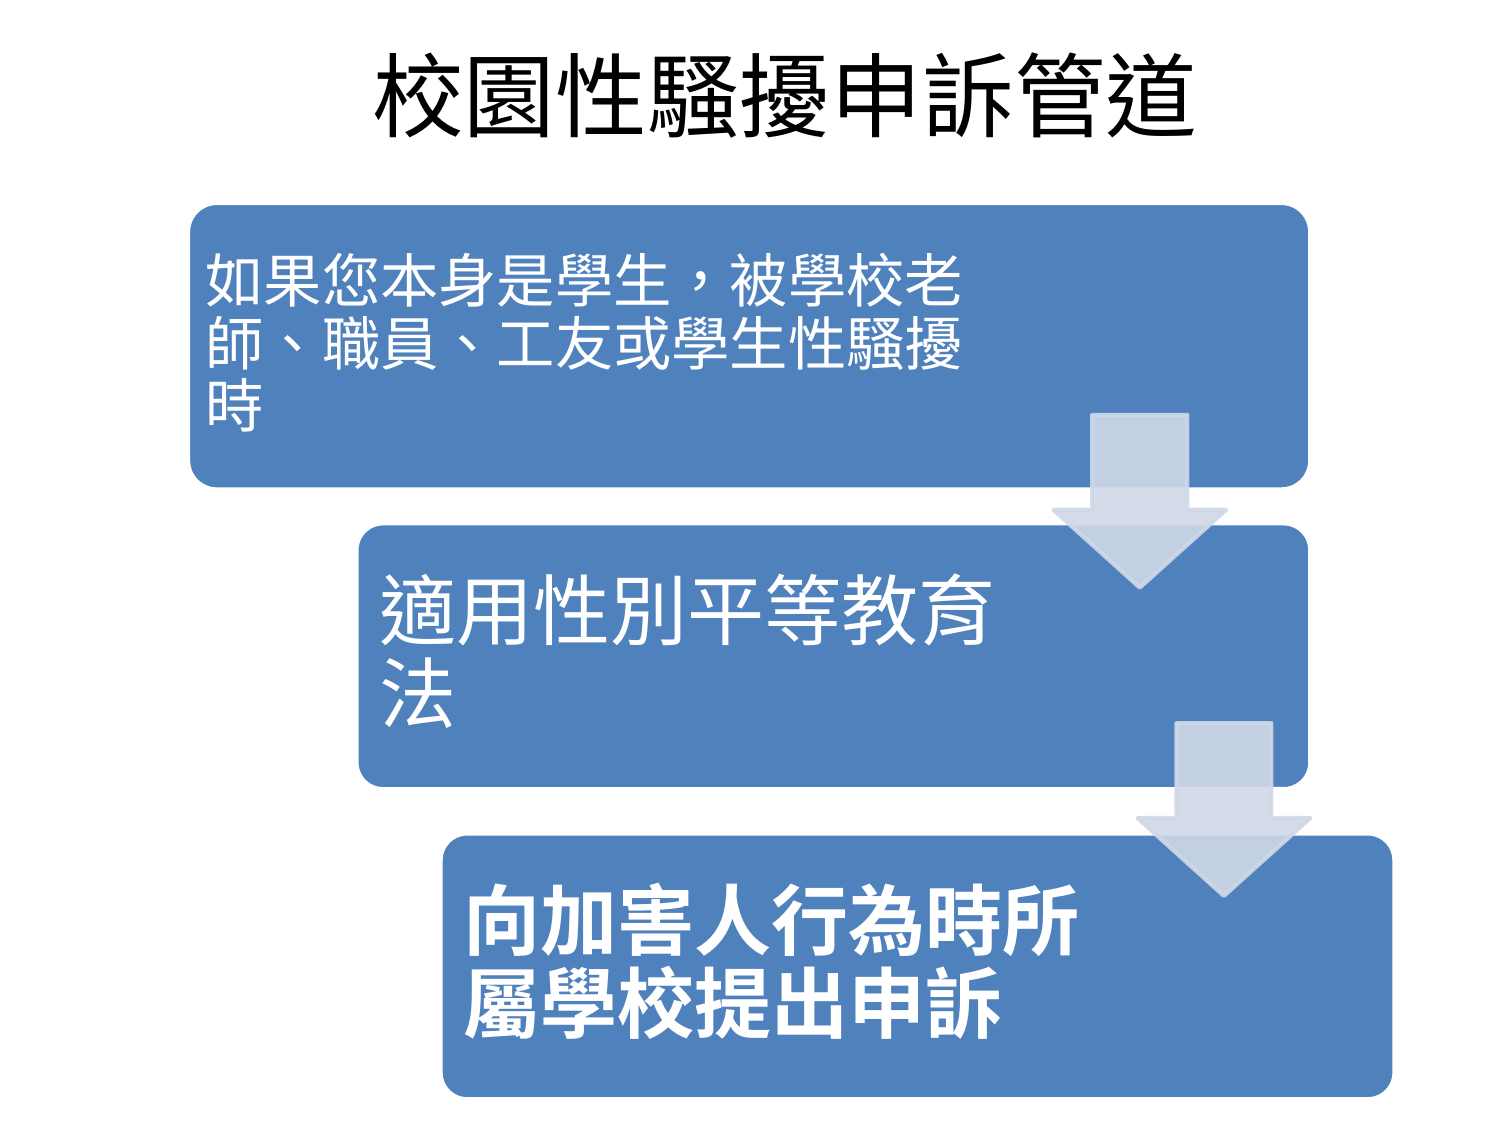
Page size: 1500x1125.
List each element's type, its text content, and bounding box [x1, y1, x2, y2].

text_box 如果您本身是學生，被學校老師、職員、工友或學生性騷擾時 [188, 202, 1311, 490]
text_box [1137, 723, 1311, 896]
title 校園性騷擾申訴管道 [147, 0, 1423, 188]
text_box 適用性別平等教育法 [356, 523, 1311, 790]
text_box 向加害人行為時所屬學校提出申訴 [440, 833, 1395, 1100]
text_box [1053, 414, 1227, 588]
